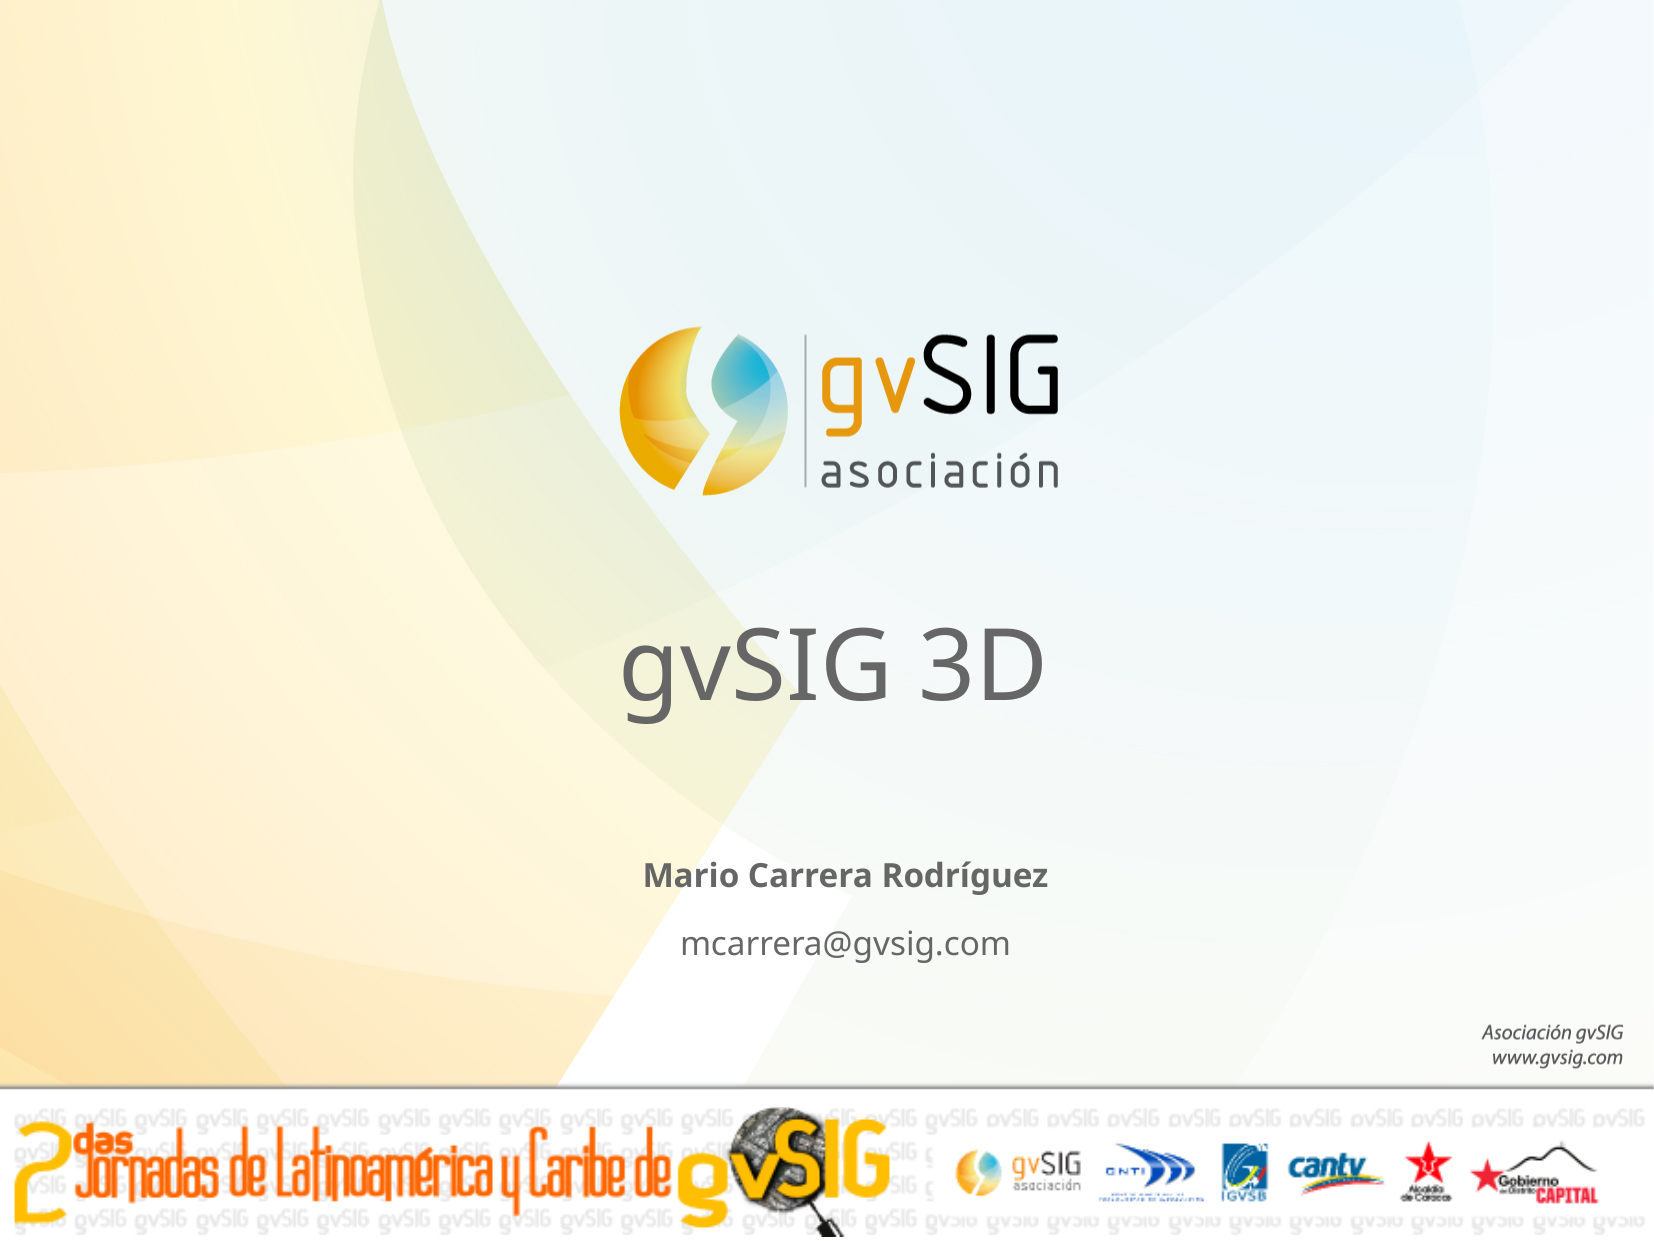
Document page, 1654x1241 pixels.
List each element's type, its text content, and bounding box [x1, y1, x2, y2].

picture [0, 0, 1654, 1241]
title gvSIG 3D [119, 558, 1549, 766]
text_box Mario Carrera Rodríguez mcarrera@gvsig.com [396, 821, 1283, 934]
